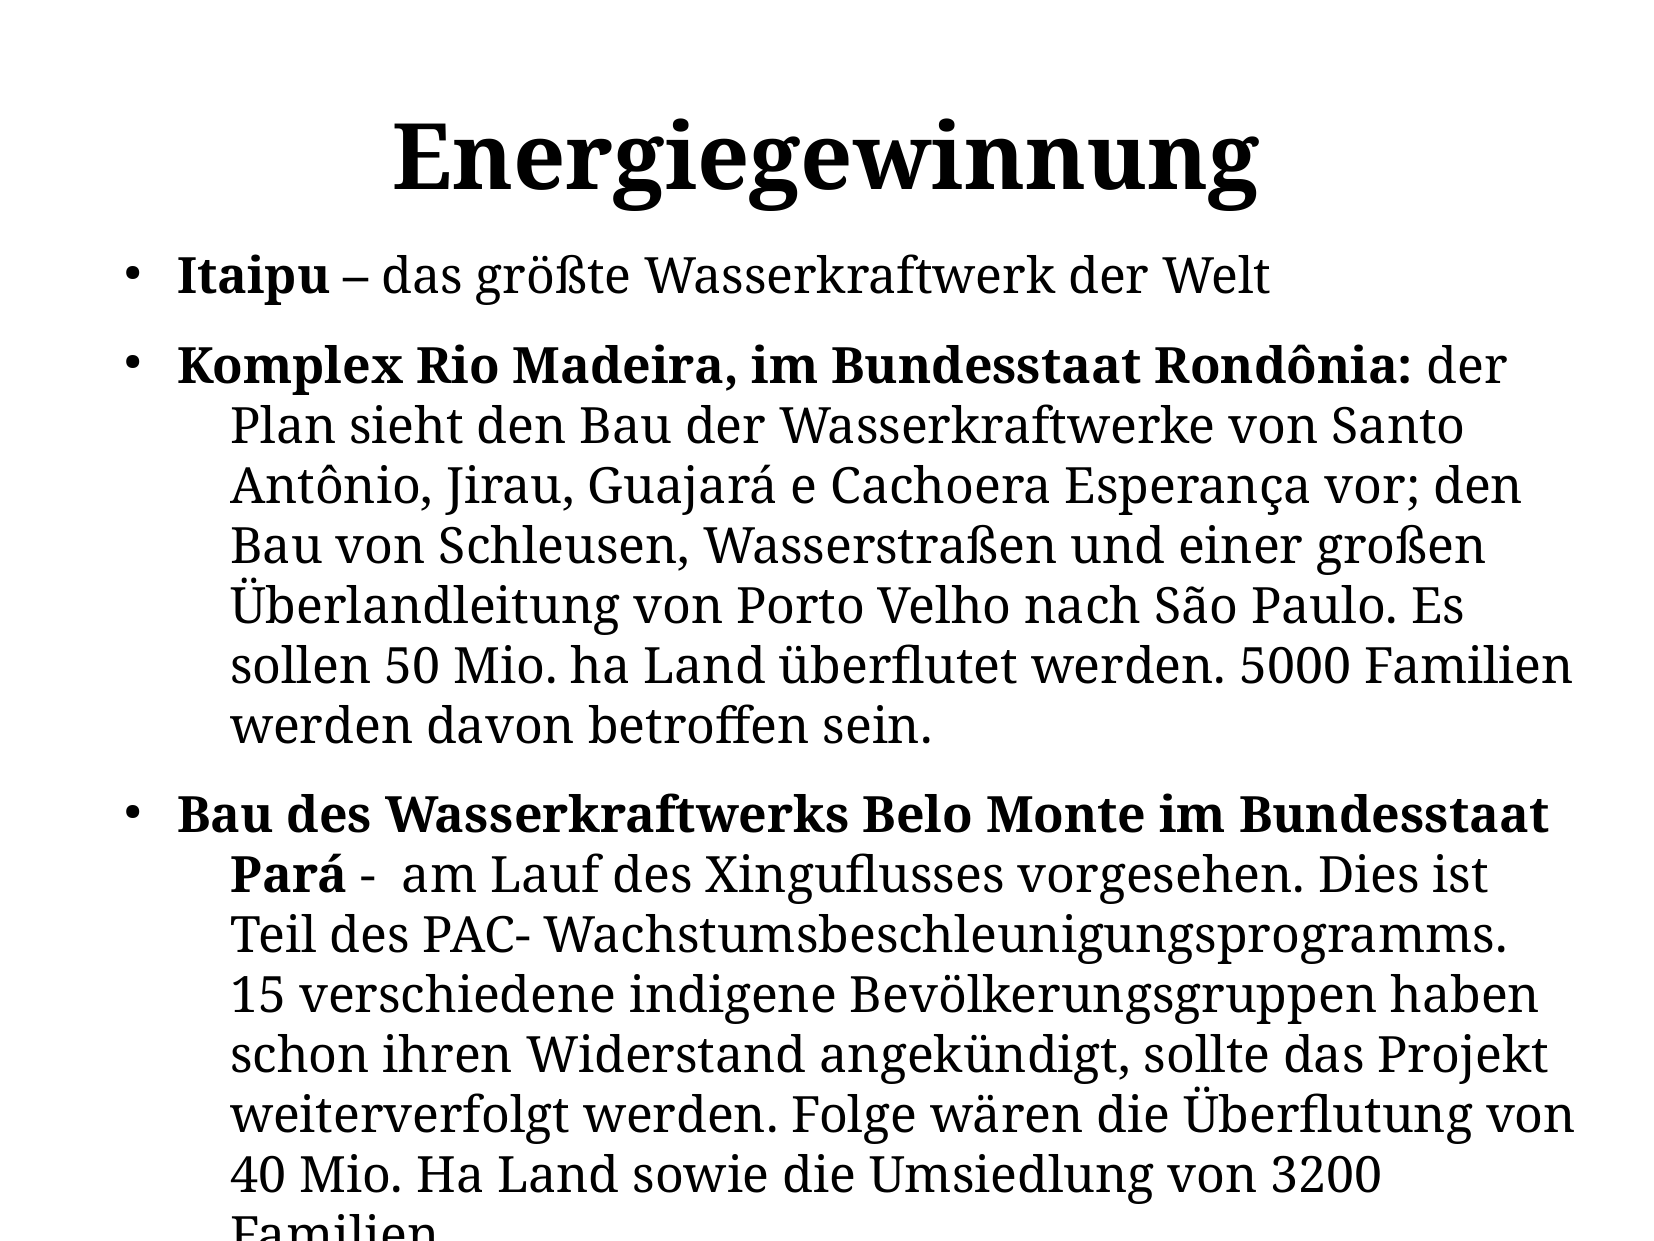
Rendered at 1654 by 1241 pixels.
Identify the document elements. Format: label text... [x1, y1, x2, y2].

list Itaipu – das größte Wasserkraftwerk der Welt Komplex Rio Madeira, im Bundesstaat Rondônia: der Plan sieht den Bau der Wasserkraftwerke von Santo Antônio, Jirau, Guajará e Cachoera Esperança vor; den Bau von Schleusen, Wasserstraßen und einer großen Überlandleitung von Porto Velho nach São Paulo. Es sollen 50 Mio. ha Land überflutet werden. 5000 Familien werden davon betroffen sein. Bau des Wasserkraftwerks Belo Monte im Bundesstaat Pará - am Lauf des Xinguflusses vorgesehen. Dies ist Teil des PAC- Wachstumsbeschleunigungsprogramms. 15 verschiedene indigene Bevölkerungsgruppen haben schon ihren Widerstand angekündigt, sollte das Projekt weiterverfolgt werden. Folge wären die Überflutung von 40 Mio. Ha Land sowie die Umsiedlung von 3200 Familien . Bewegung der von Staudämmen Betroffenen (MAB) [88, 243, 1577, 1241]
title Energiegewinnung [82, 97, 1571, 209]
